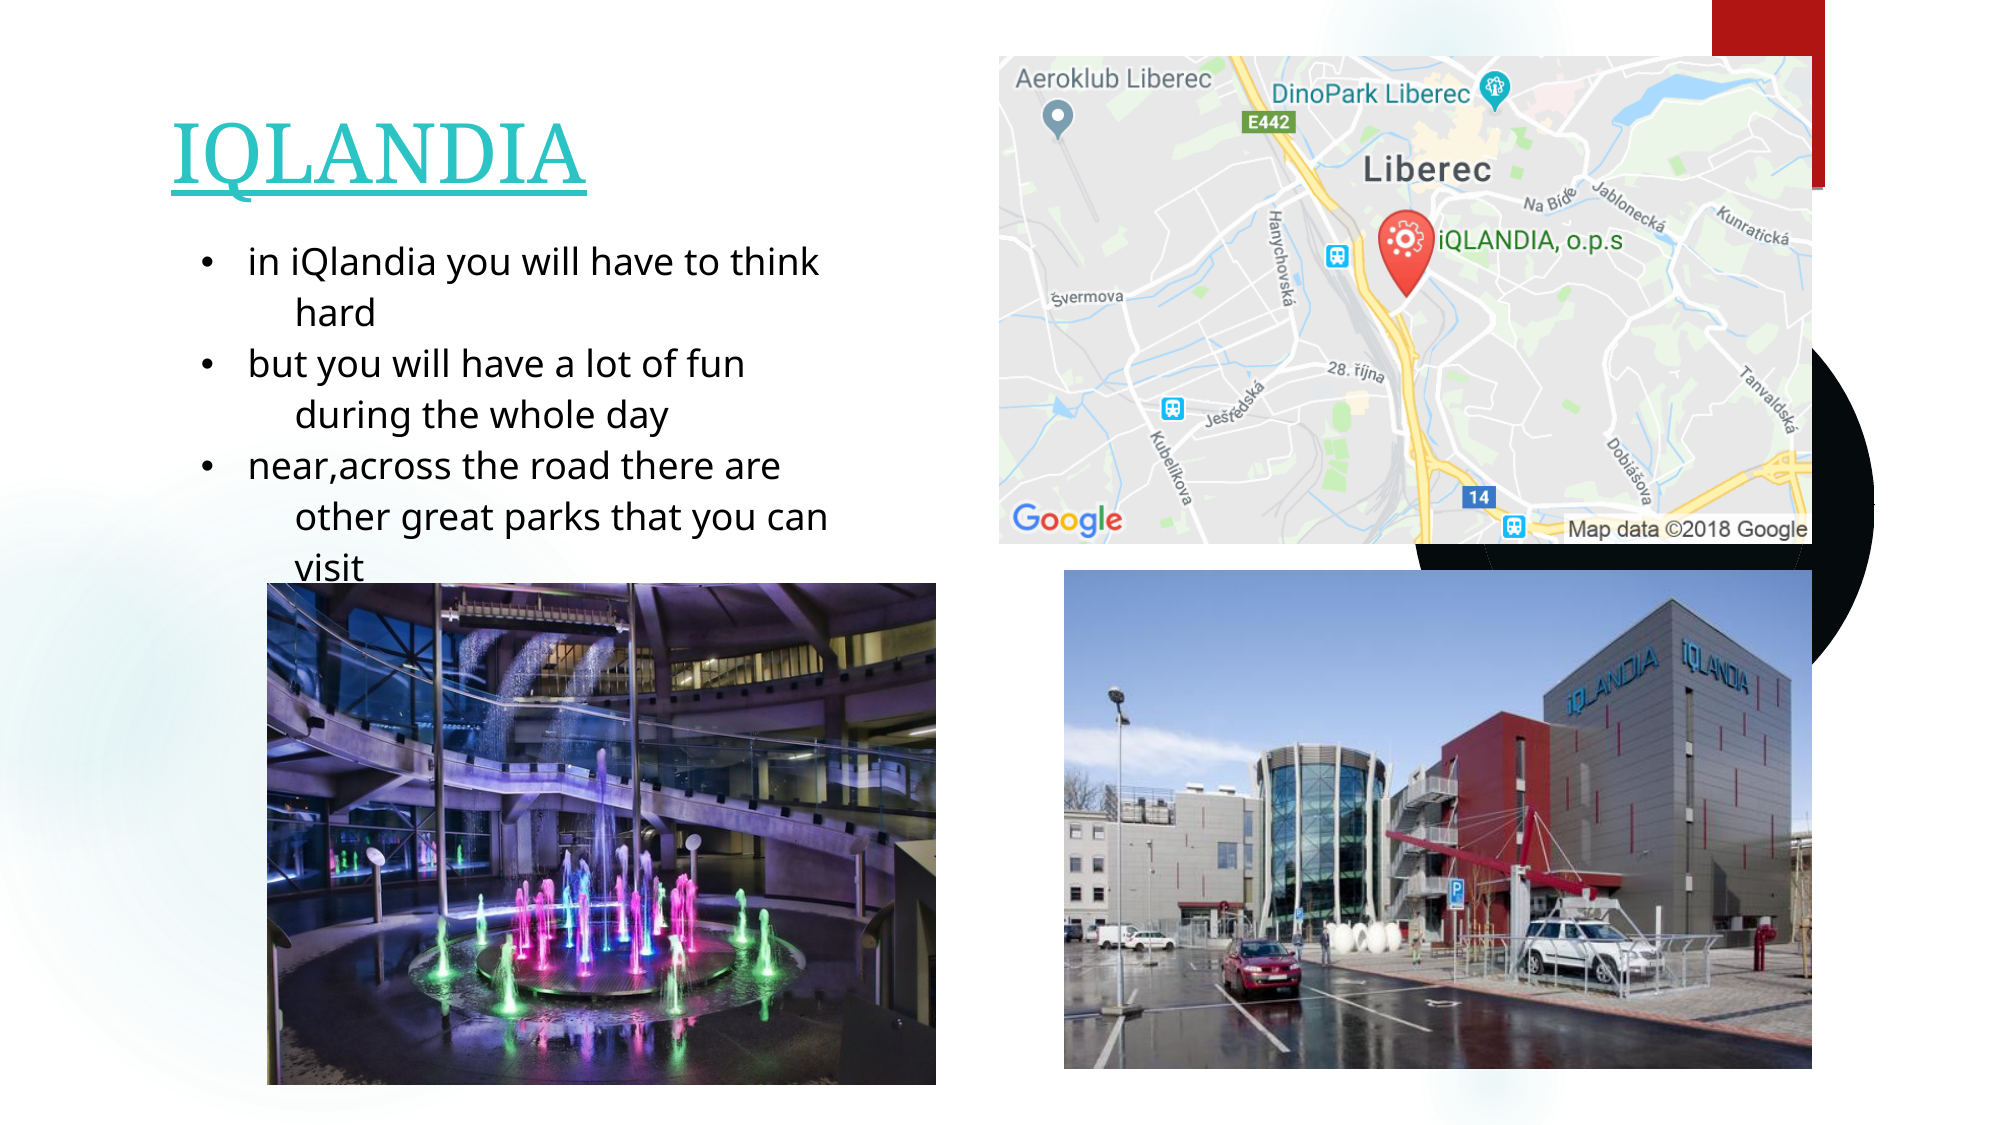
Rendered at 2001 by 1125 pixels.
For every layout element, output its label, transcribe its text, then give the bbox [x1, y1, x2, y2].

picture [999, 56, 1812, 544]
text_box in iQlandia you will have to think hard but you will have a lot of fun during the whole day near,across the road there are other great parks that you can visit [185, 228, 868, 569]
picture [267, 583, 936, 1085]
picture [1064, 570, 1812, 1069]
text_box IQLANDIA [156, 87, 884, 198]
